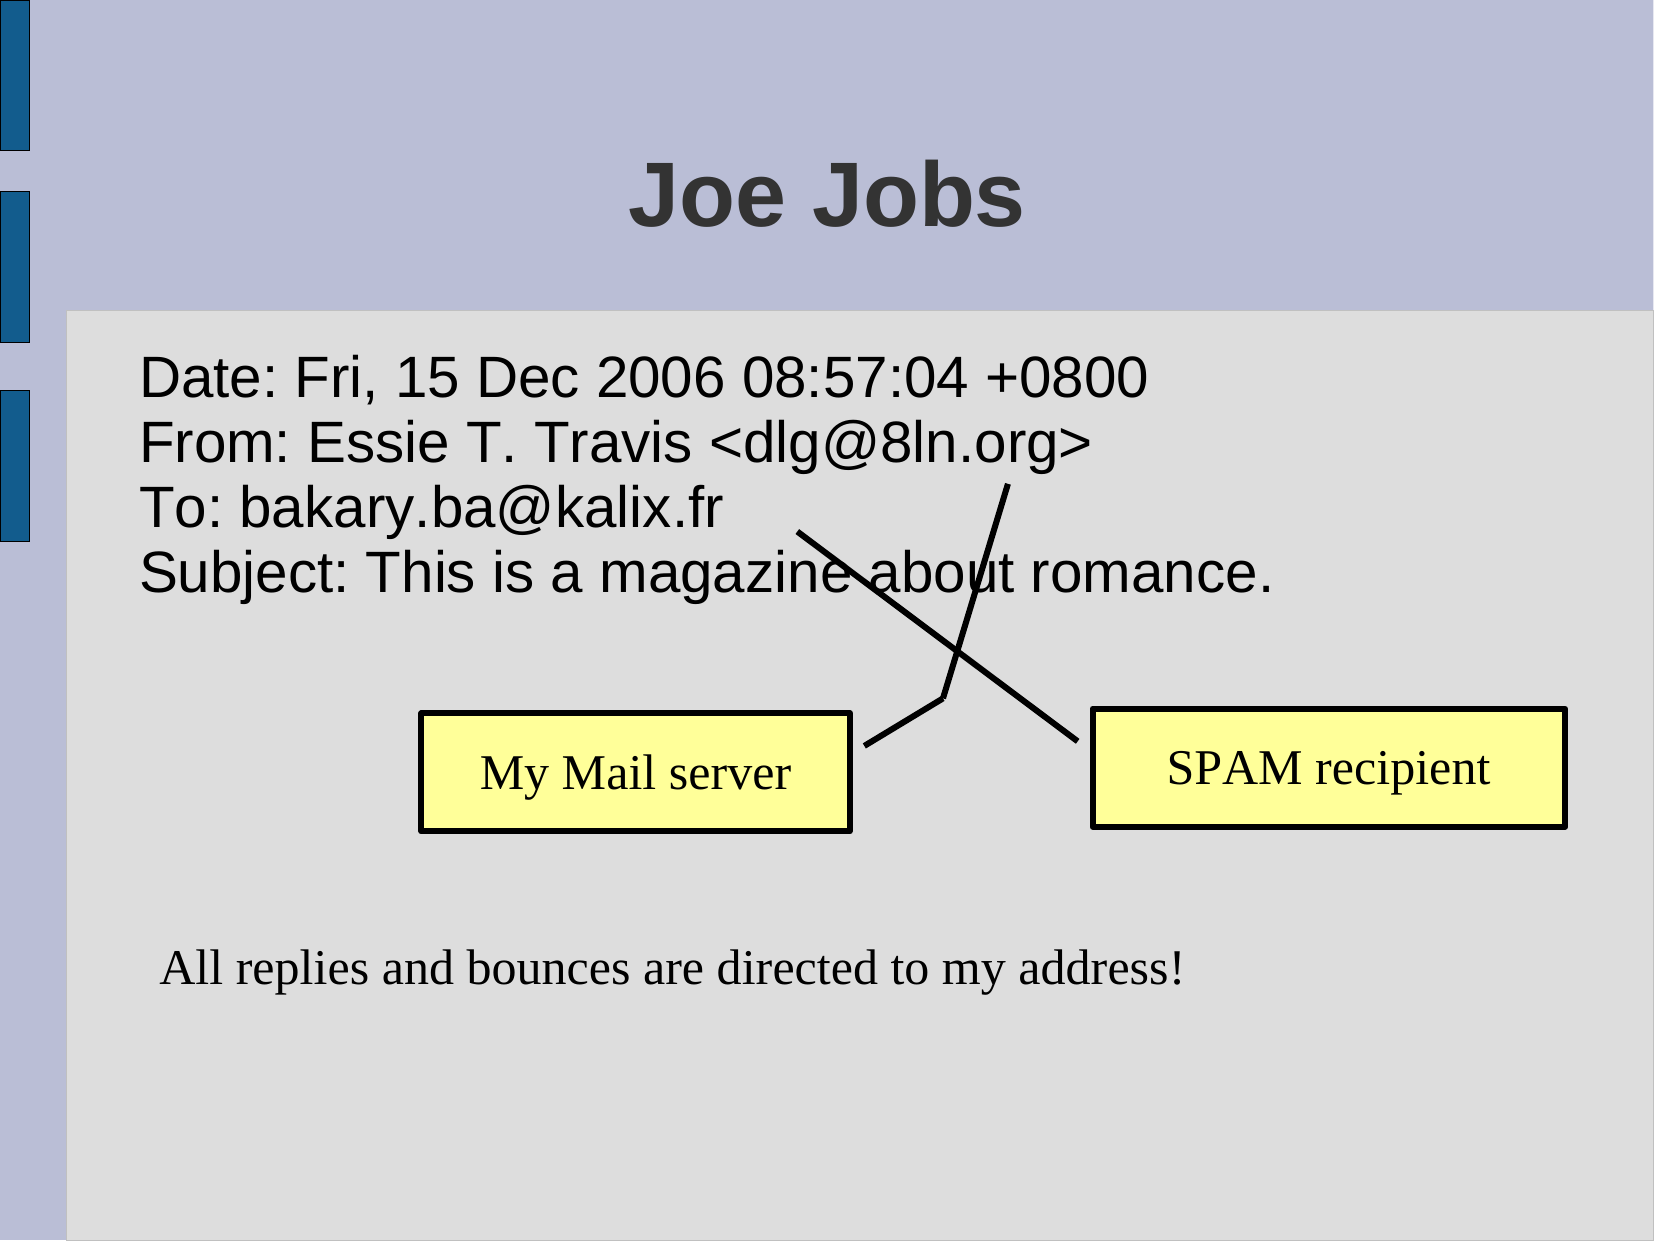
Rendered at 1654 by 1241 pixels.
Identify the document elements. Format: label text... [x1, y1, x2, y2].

text_box My Mail server [421, 713, 850, 831]
text_box SPAM recipient [1093, 709, 1565, 827]
list Date: Fri, 15 Dec 2006 08:57:04 +0800 From: Essie T. Travis <dlg@8ln.org> To: bakary.ba@kalix.fr Subject: This is a magazine about romance. [121, 344, 1534, 1127]
text_box All replies and bounces are directed to my address! [159, 939, 1429, 999]
title Joe Jobs [121, 91, 1534, 299]
